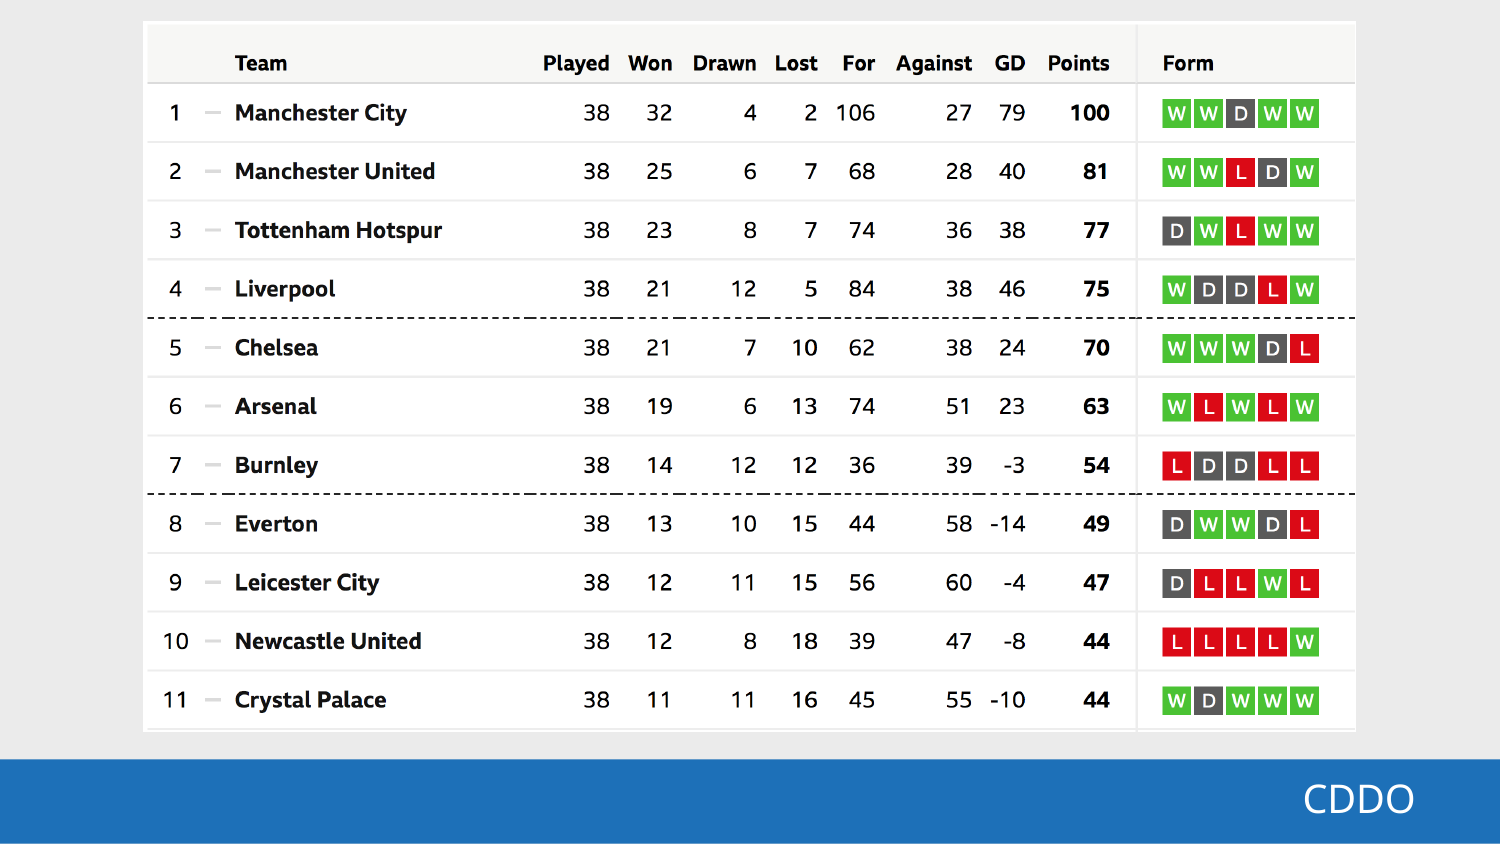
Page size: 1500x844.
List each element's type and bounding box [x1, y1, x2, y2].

picture [143, 21, 1356, 732]
